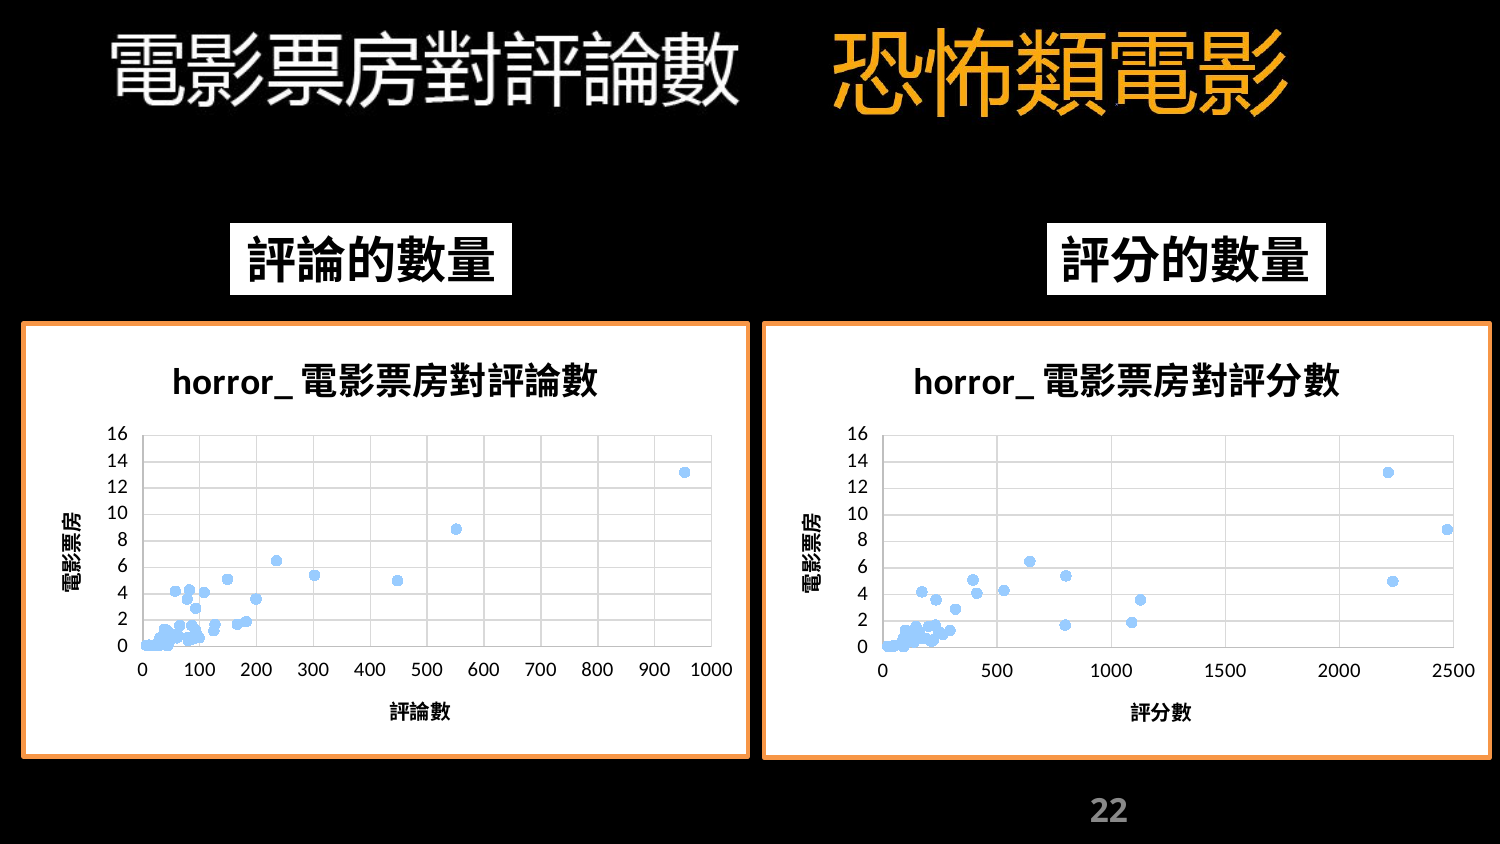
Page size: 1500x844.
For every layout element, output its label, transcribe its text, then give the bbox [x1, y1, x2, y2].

chart [761, 321, 1493, 760]
text_box 評論的數量 [228, 221, 514, 297]
chart [21, 321, 750, 759]
text_box 評分的數量 [1045, 221, 1329, 297]
picture [822, 22, 1294, 125]
text_box 22 [1074, 782, 1426, 827]
picture [89, 20, 761, 127]
